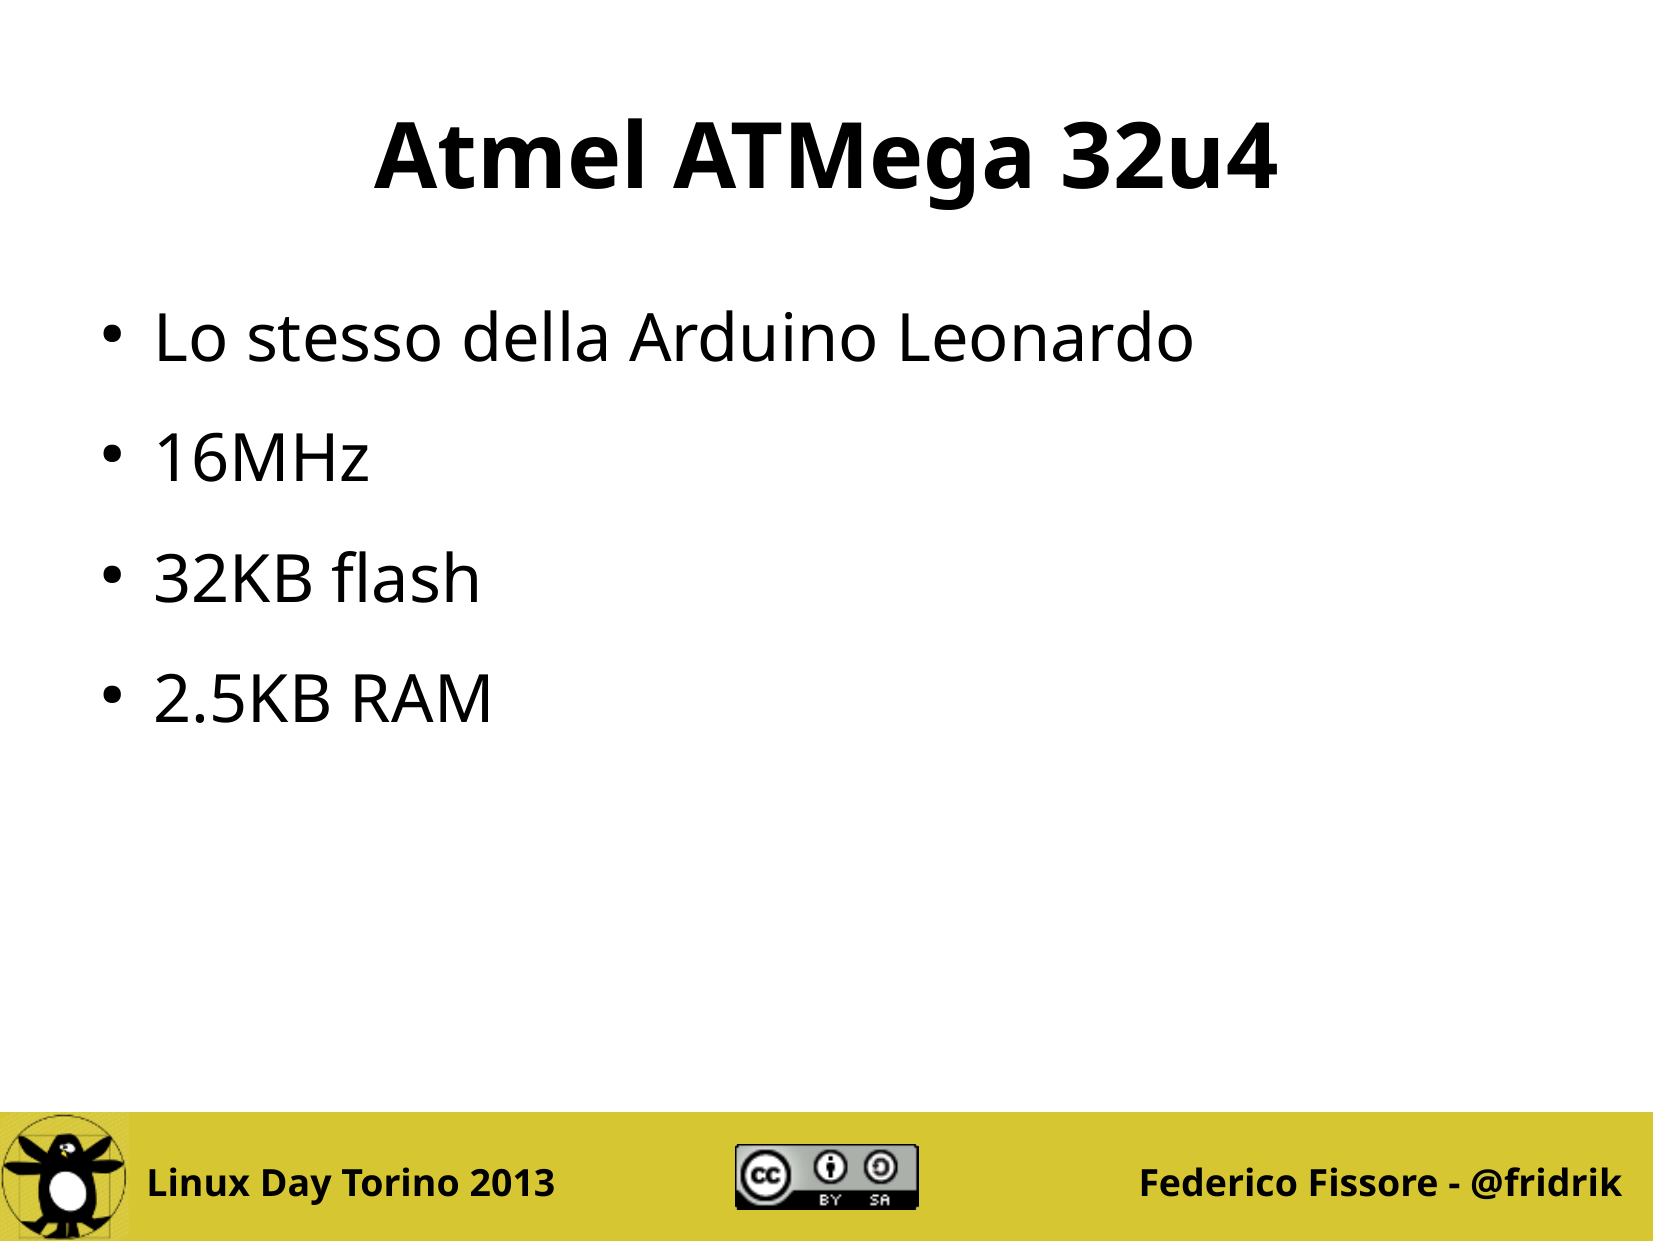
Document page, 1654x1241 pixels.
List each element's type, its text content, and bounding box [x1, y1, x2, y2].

title Atmel ATMega 32u4 [82, 49, 1571, 257]
list Lo stesso della Arduino Leonardo 16MHz 32KB flash 2.5KB RAM [82, 290, 1538, 1010]
text_box Federico Fissore - @fridrik [1123, 1148, 1627, 1206]
text_box Linux Day Torino 2013 [131, 1148, 553, 1206]
picture [0, 1112, 1653, 1241]
